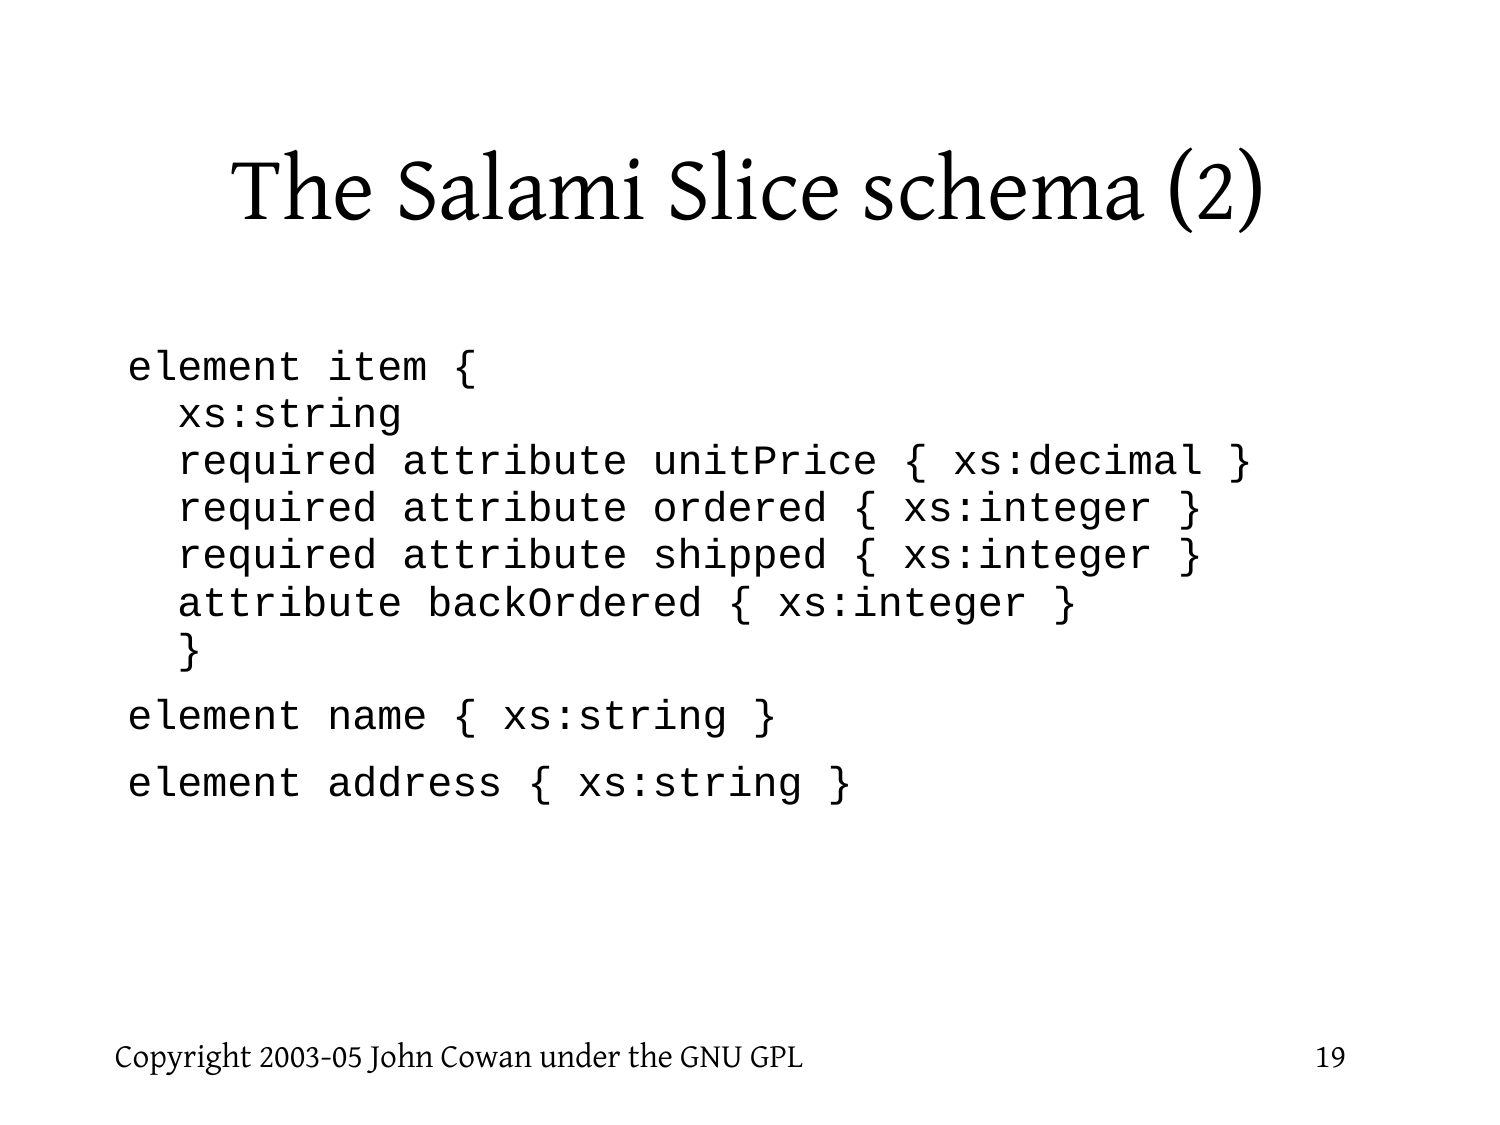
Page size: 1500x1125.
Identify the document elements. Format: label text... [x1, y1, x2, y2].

text_box element item { xs:string required attribute unitPrice { xs:decimal } required attribute ordered { xs:integer } required attribute shipped { xs:integer } attribute backOrdered { xs:integer } } element name { xs:string } element address { xs:string } [112, 337, 1426, 803]
title The Salami Slice schema (2) [112, 99, 1388, 288]
